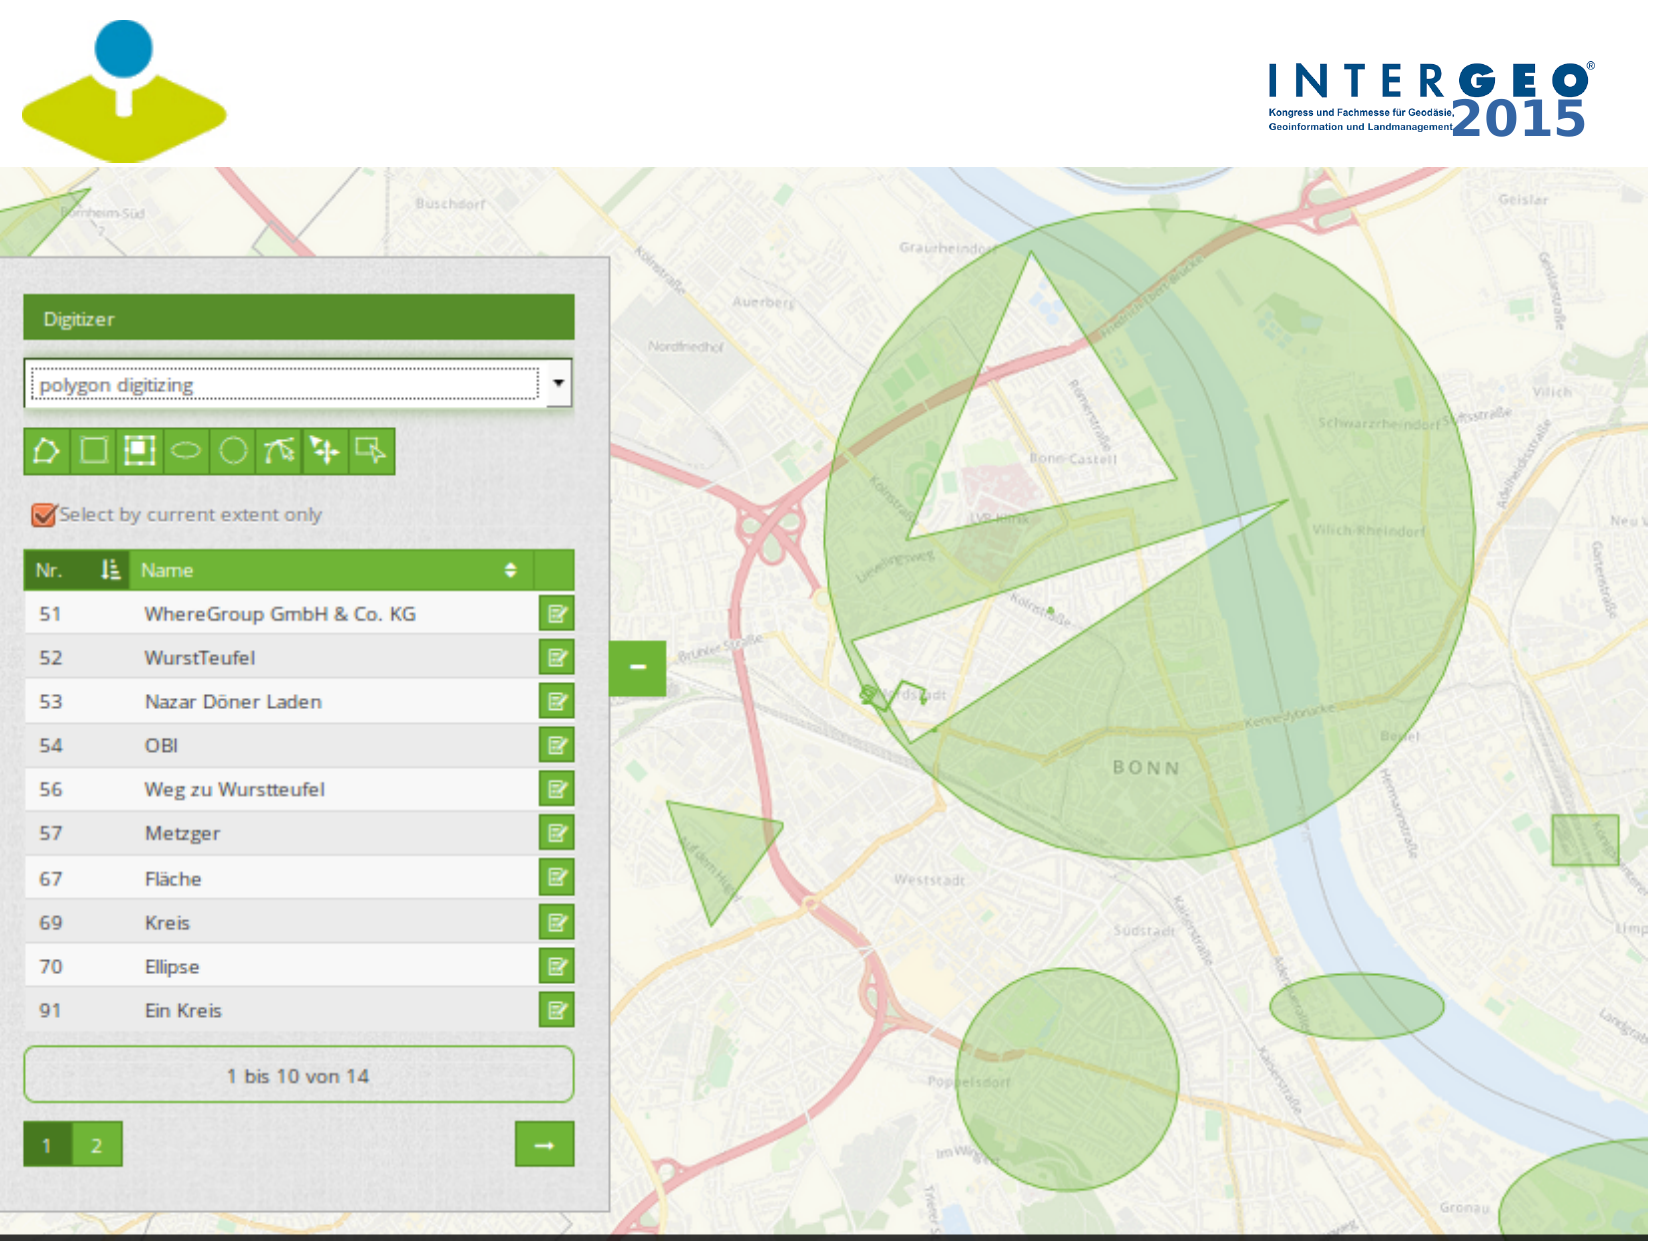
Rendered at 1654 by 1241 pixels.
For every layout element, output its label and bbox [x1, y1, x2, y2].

picture [1269, 61, 1595, 132]
picture [0, 167, 1648, 1241]
picture [1496, 105, 1507, 130]
picture [22, 20, 231, 163]
